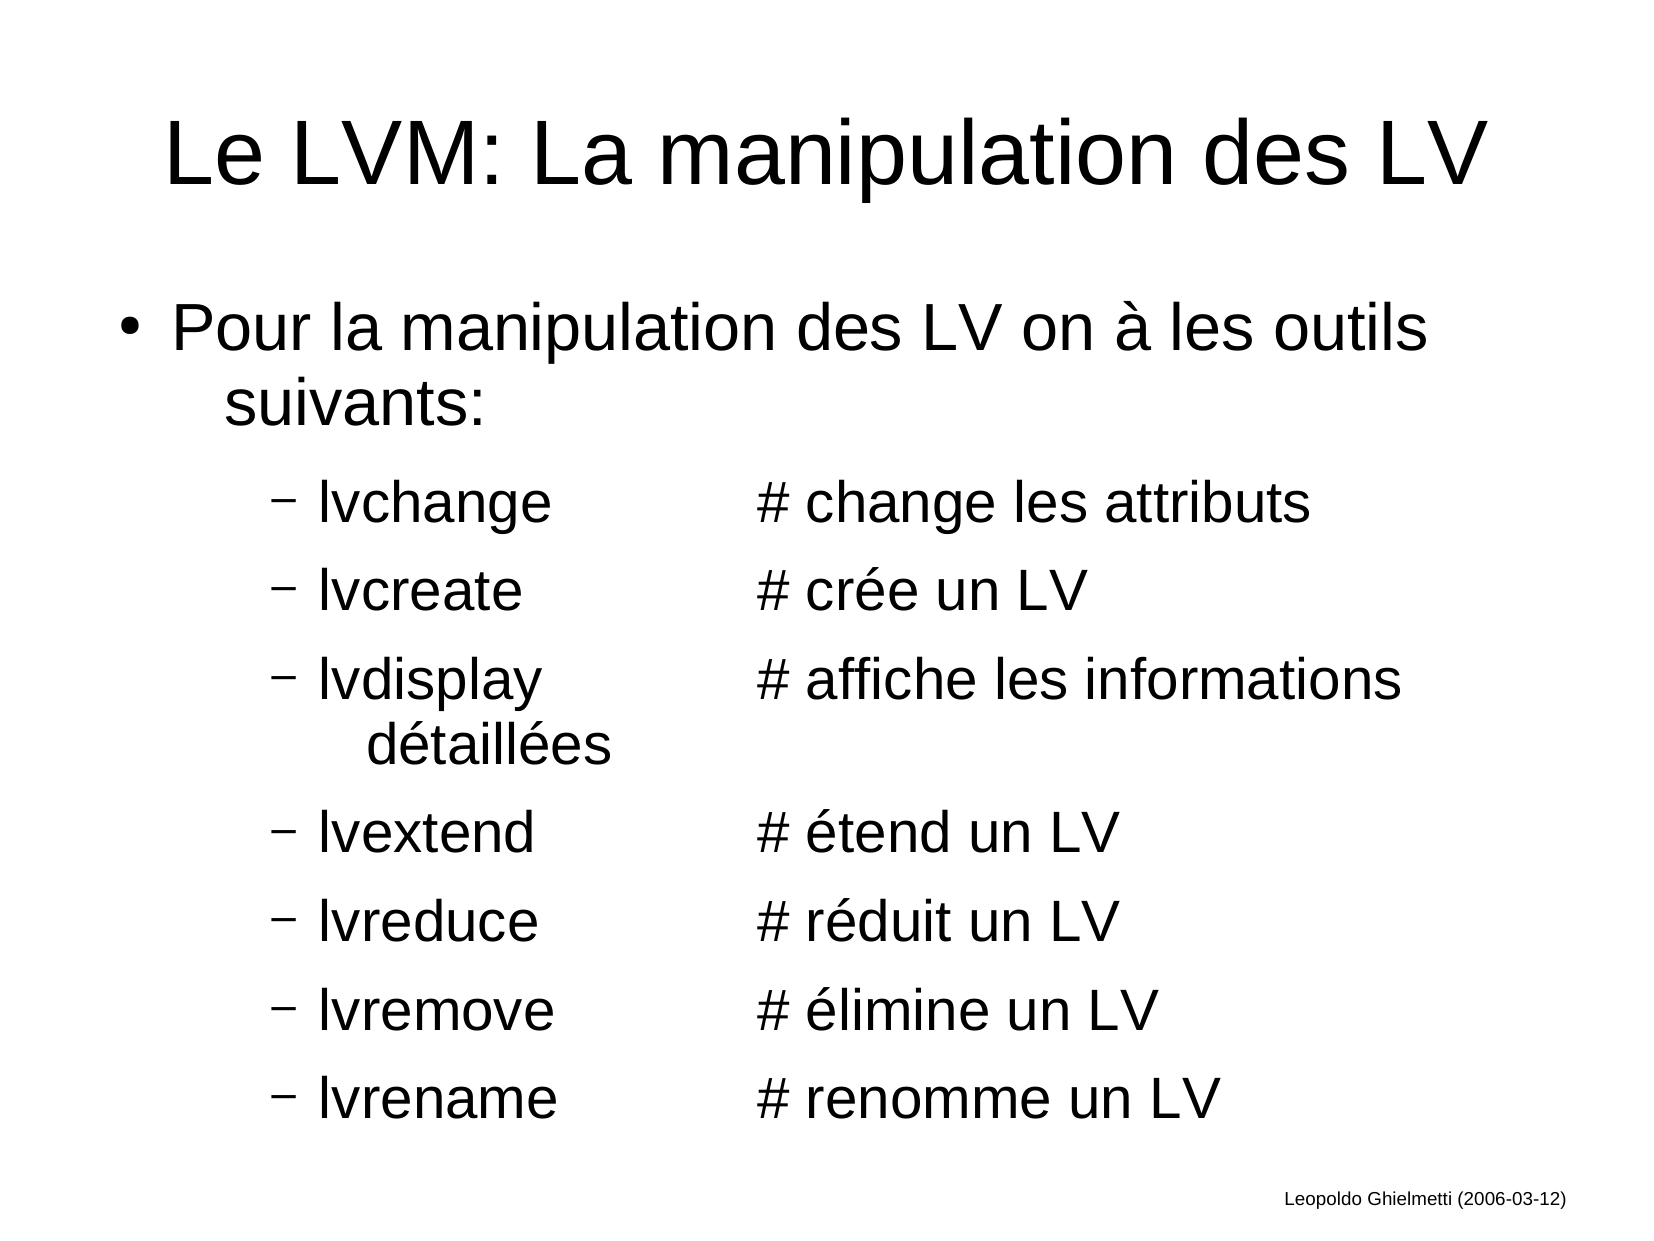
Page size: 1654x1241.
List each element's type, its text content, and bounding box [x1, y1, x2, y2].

list Pour la manipulation des LV on à les outils suivants: lvchange # change les attributs lvcreate # crée un LV lvdisplay # affiche les informations détaillées lvextend # étend un LV lvreduce # réduit un LV lvremove # élimine un LV lvrename # renomme un LV [82, 290, 1571, 1109]
title Le LVM: La manipulation des LV [82, 49, 1571, 257]
text_box Leopoldo Ghielmetti (2006-03-12) [1269, 1181, 1595, 1217]
